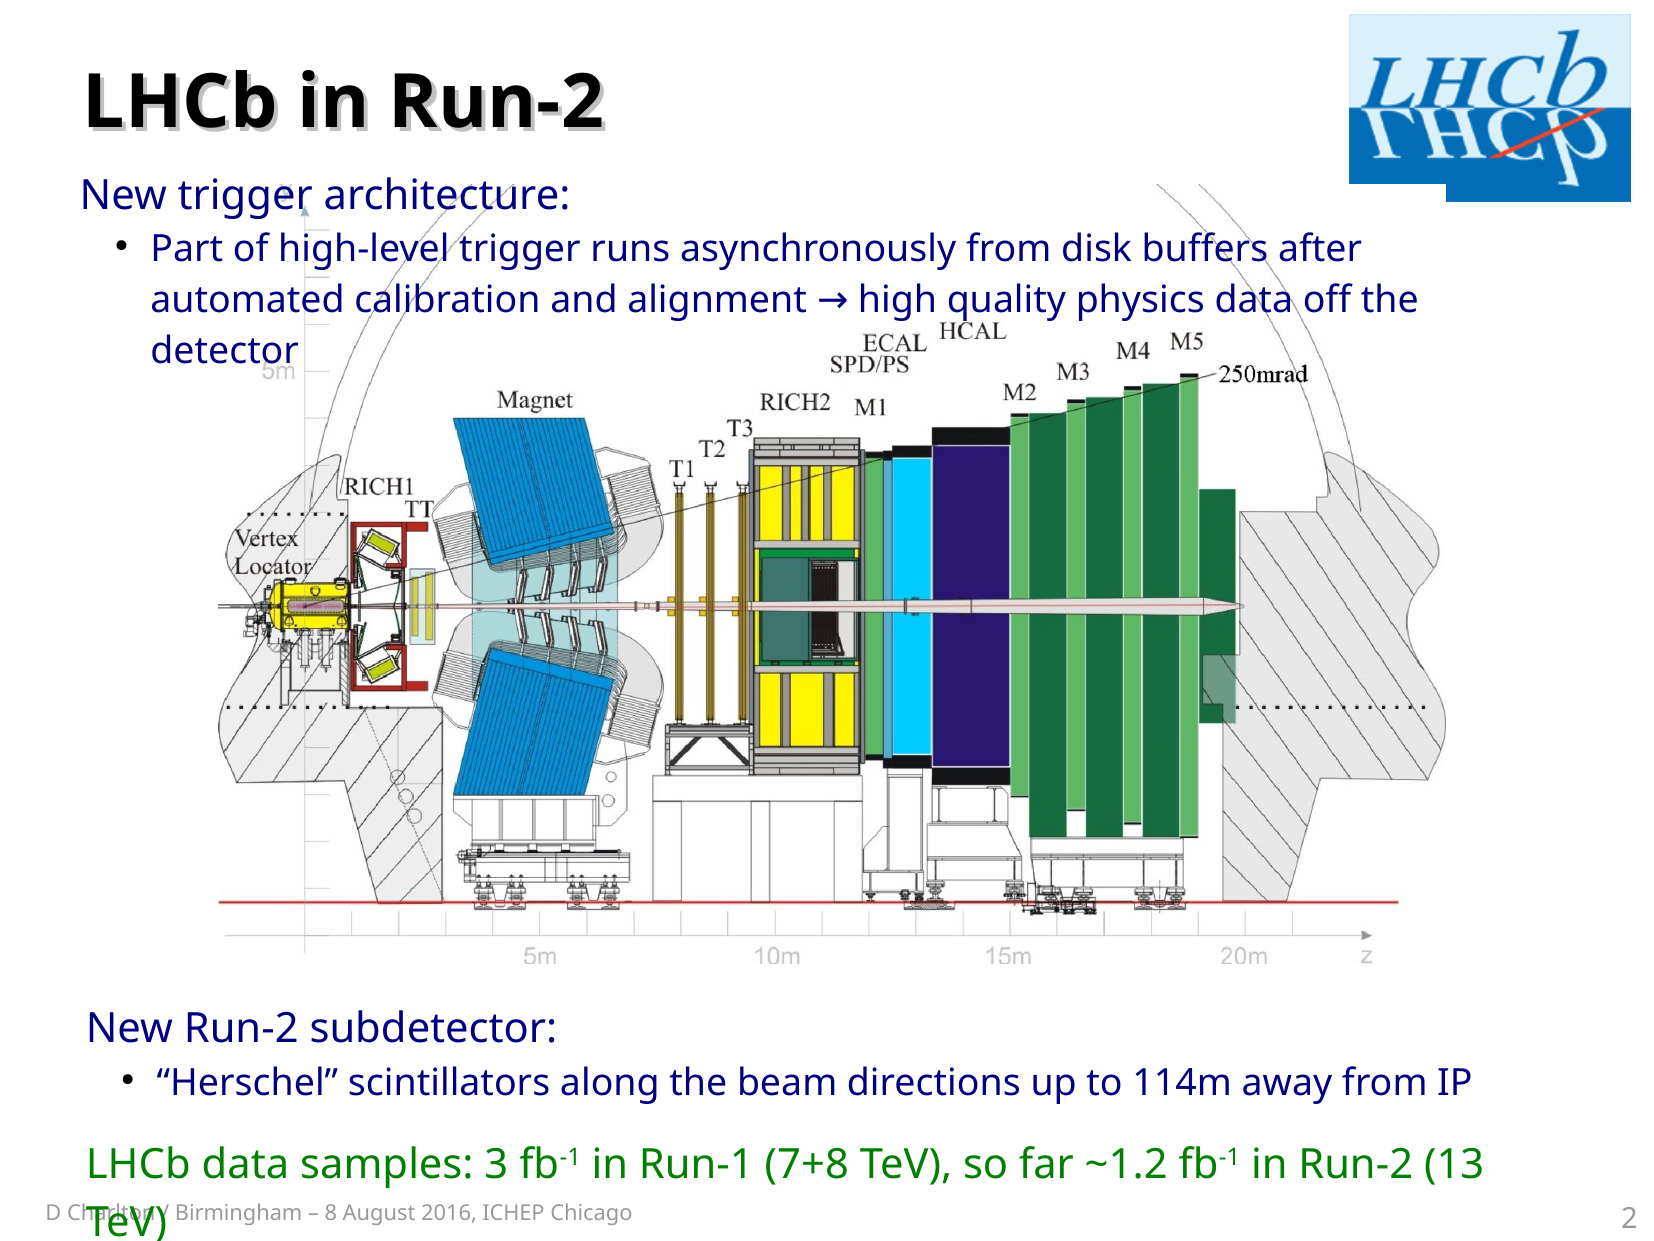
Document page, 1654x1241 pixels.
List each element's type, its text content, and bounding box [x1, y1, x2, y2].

text_box New trigger architecture: Part of high-level trigger runs asynchronously from disk buffers after automated calibration and alignment → high quality physics data off the detector [64, 157, 1532, 358]
picture [1349, 14, 1631, 202]
title LHCb in Run-2 [82, 49, 1331, 148]
picture [218, 358, 1446, 964]
text_box New Run-2 subdetector: “Herschel” scintillators along the beam directions up to 114m away from IP LHCb data samples: 3 fb-1 in Run-1 (7+8 TeV), so far ~1.2 fb-1 in Run-2 (13 TeV) [71, 990, 1569, 1172]
